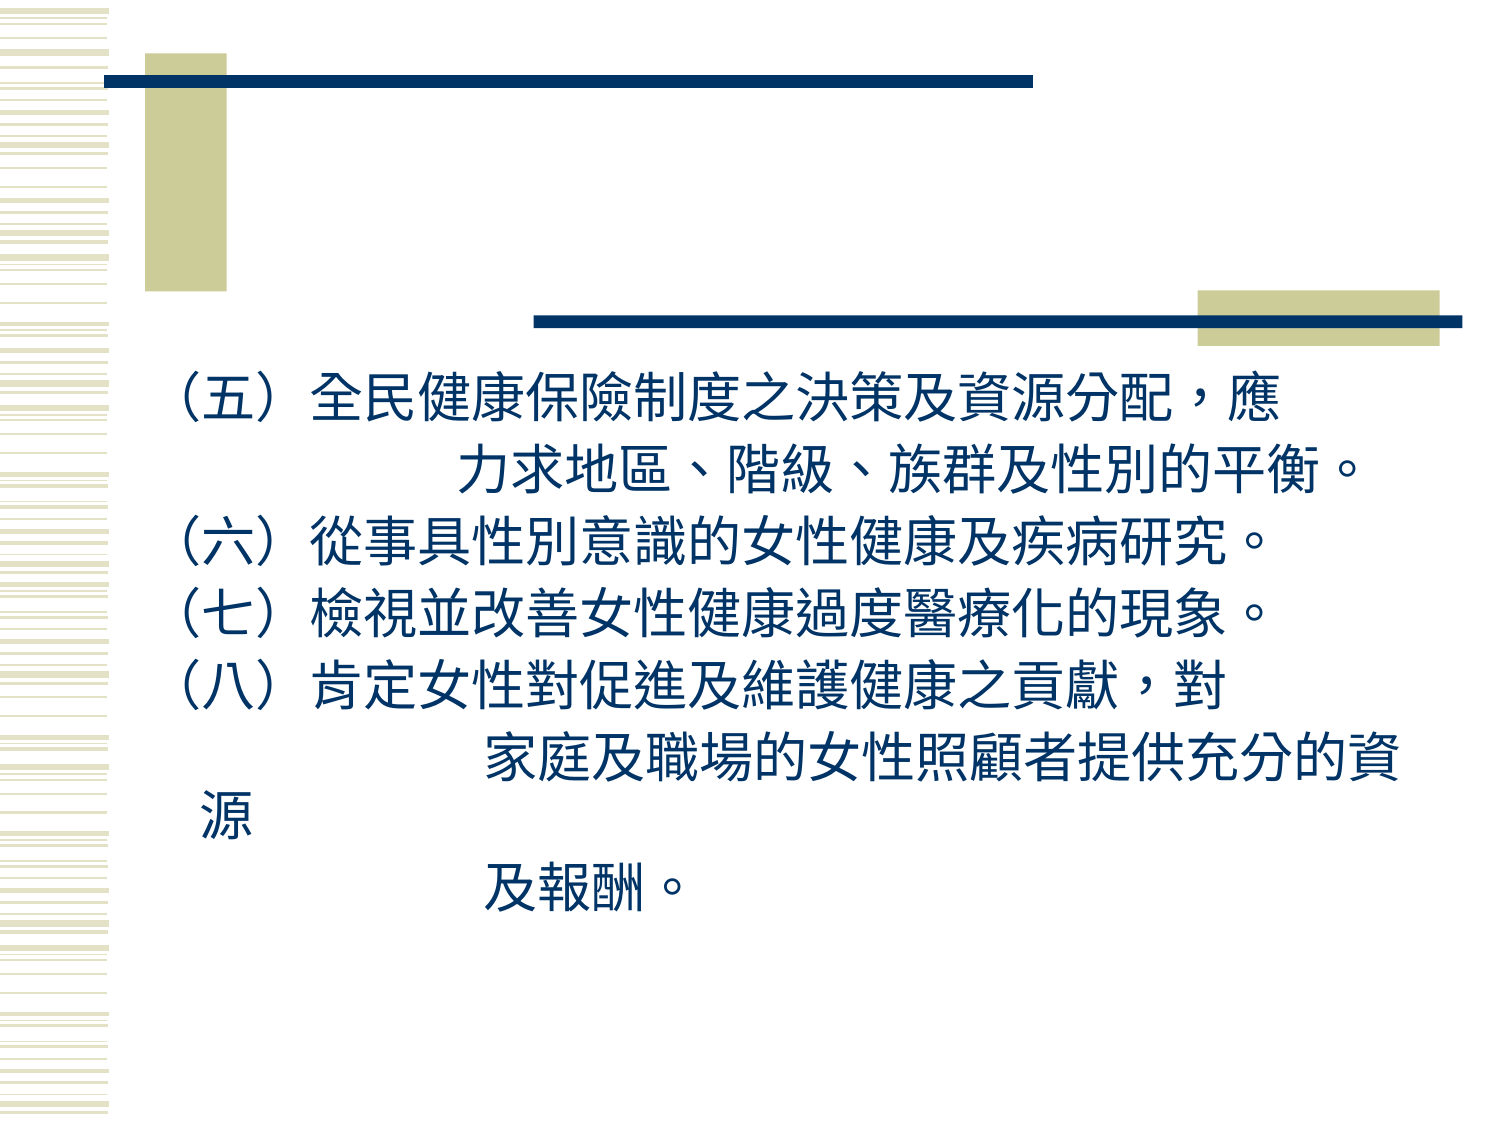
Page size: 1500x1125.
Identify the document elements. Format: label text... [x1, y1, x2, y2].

list （五）全民健康保險制度之決策及資源分配，應 力求地區、階級、族群及性別的平衡。 （六）從事具性別意識的女性健康及疾病研究。 （七）檢視並改善女性健康過度醫療化的現象。 （八）肯定女性對促進及維護健康之貢獻，對 家庭及職場的女性照顧者提供充分的資源 及報酬。 [132, 363, 1439, 1000]
